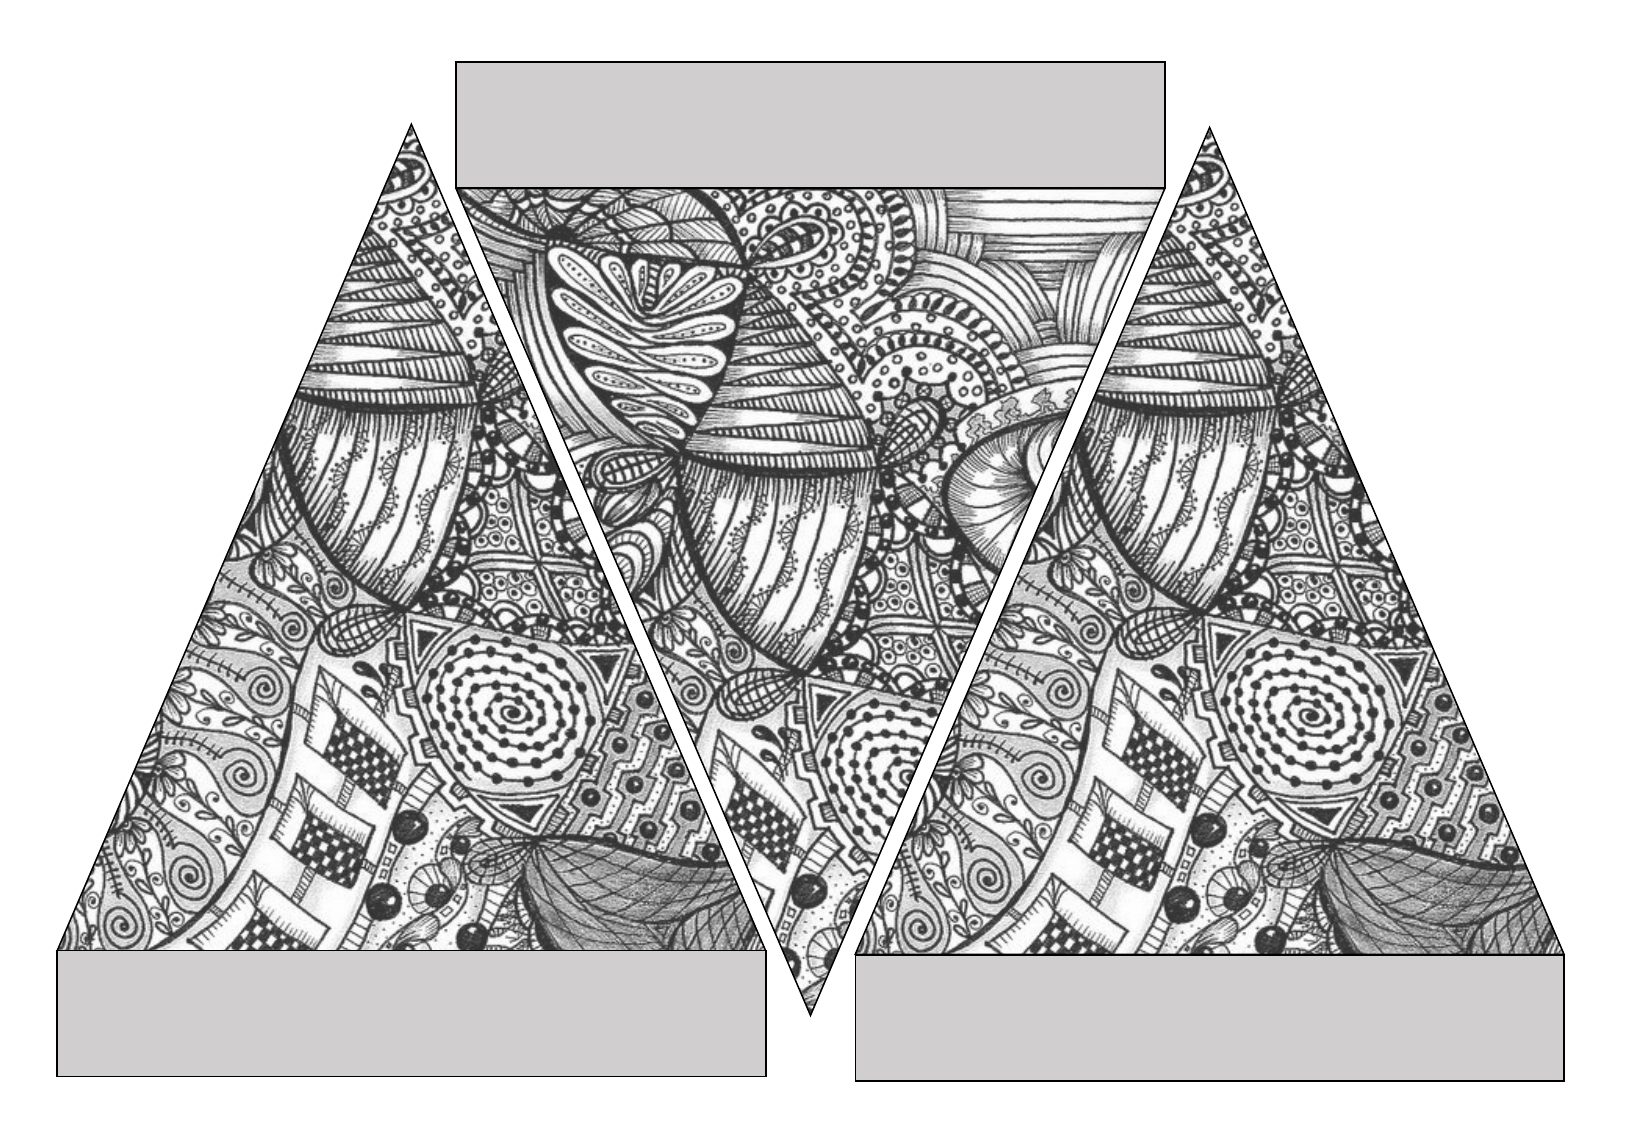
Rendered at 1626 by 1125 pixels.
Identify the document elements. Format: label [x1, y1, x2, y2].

text_box [57, 124, 766, 1077]
text_box [855, 127, 1565, 1081]
text_box [456, 62, 1165, 1016]
